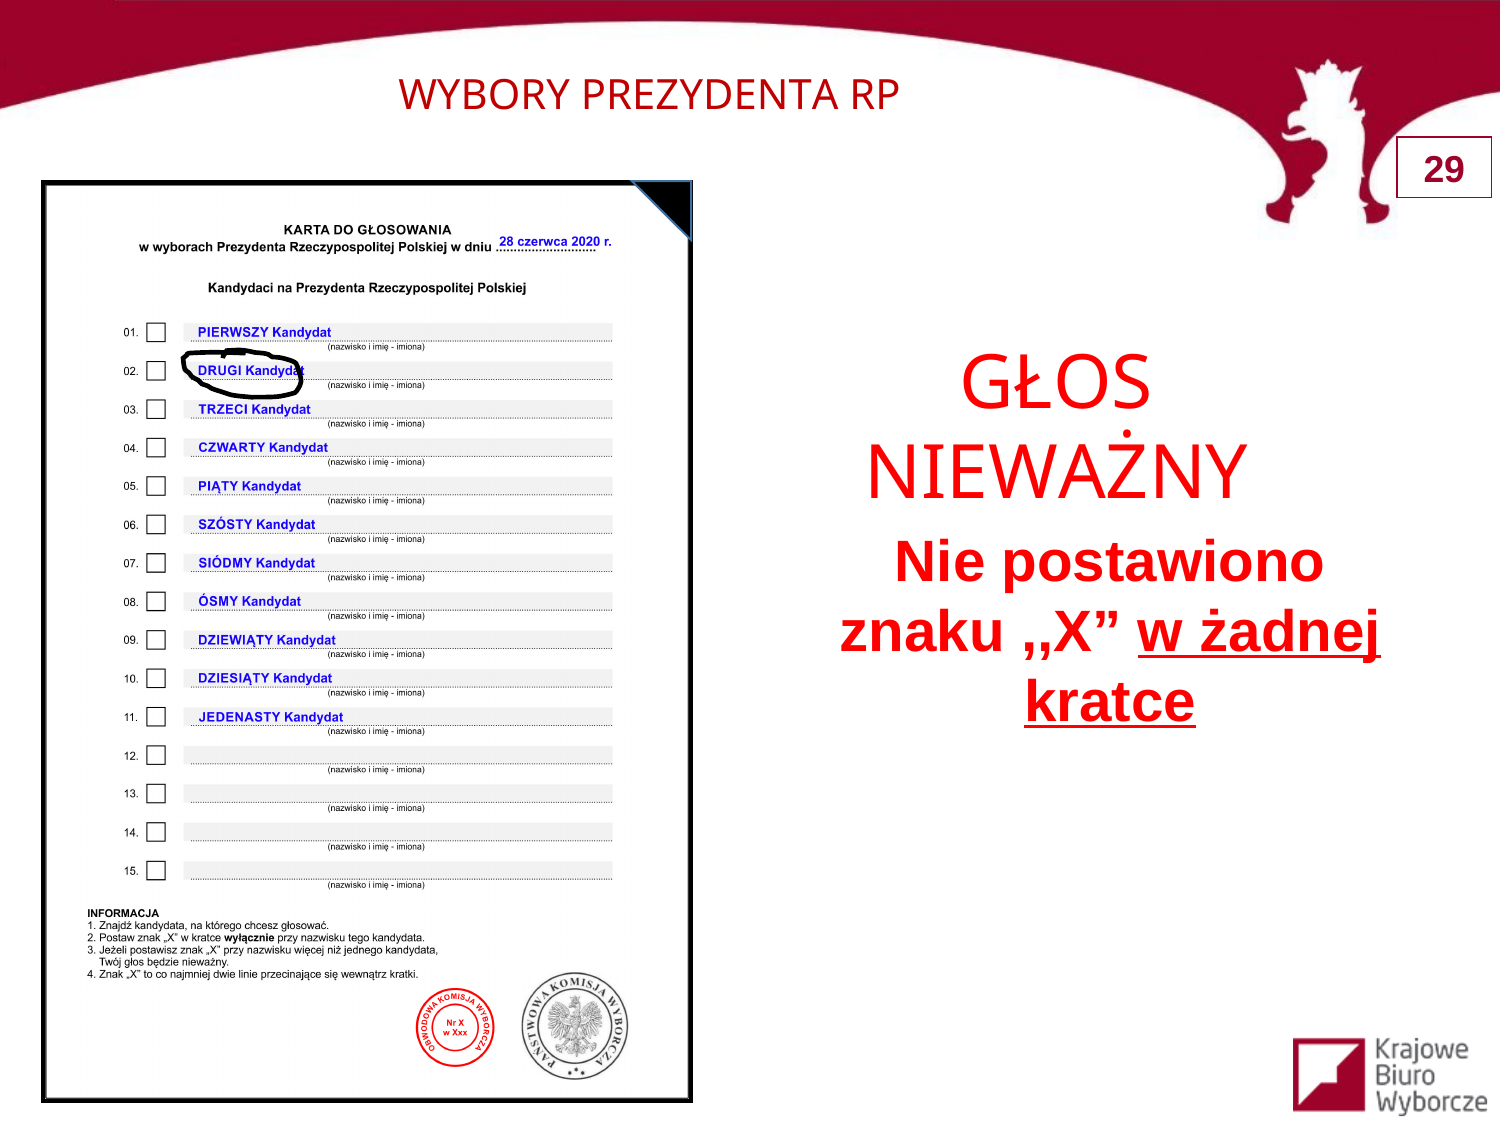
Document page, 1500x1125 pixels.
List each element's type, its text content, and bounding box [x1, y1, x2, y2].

picture [0, 0, 1500, 262]
text_box [631, 181, 692, 241]
text_box Nie postawiono znaku ,,X” w żadnej kratce [738, 515, 1483, 741]
picture [1293, 1035, 1489, 1118]
text_box WYBORY PREZYDENTA RP [147, 59, 1152, 126]
text_box GŁOS NIEWAŻNY [755, 326, 1358, 515]
picture [45, 184, 689, 1099]
